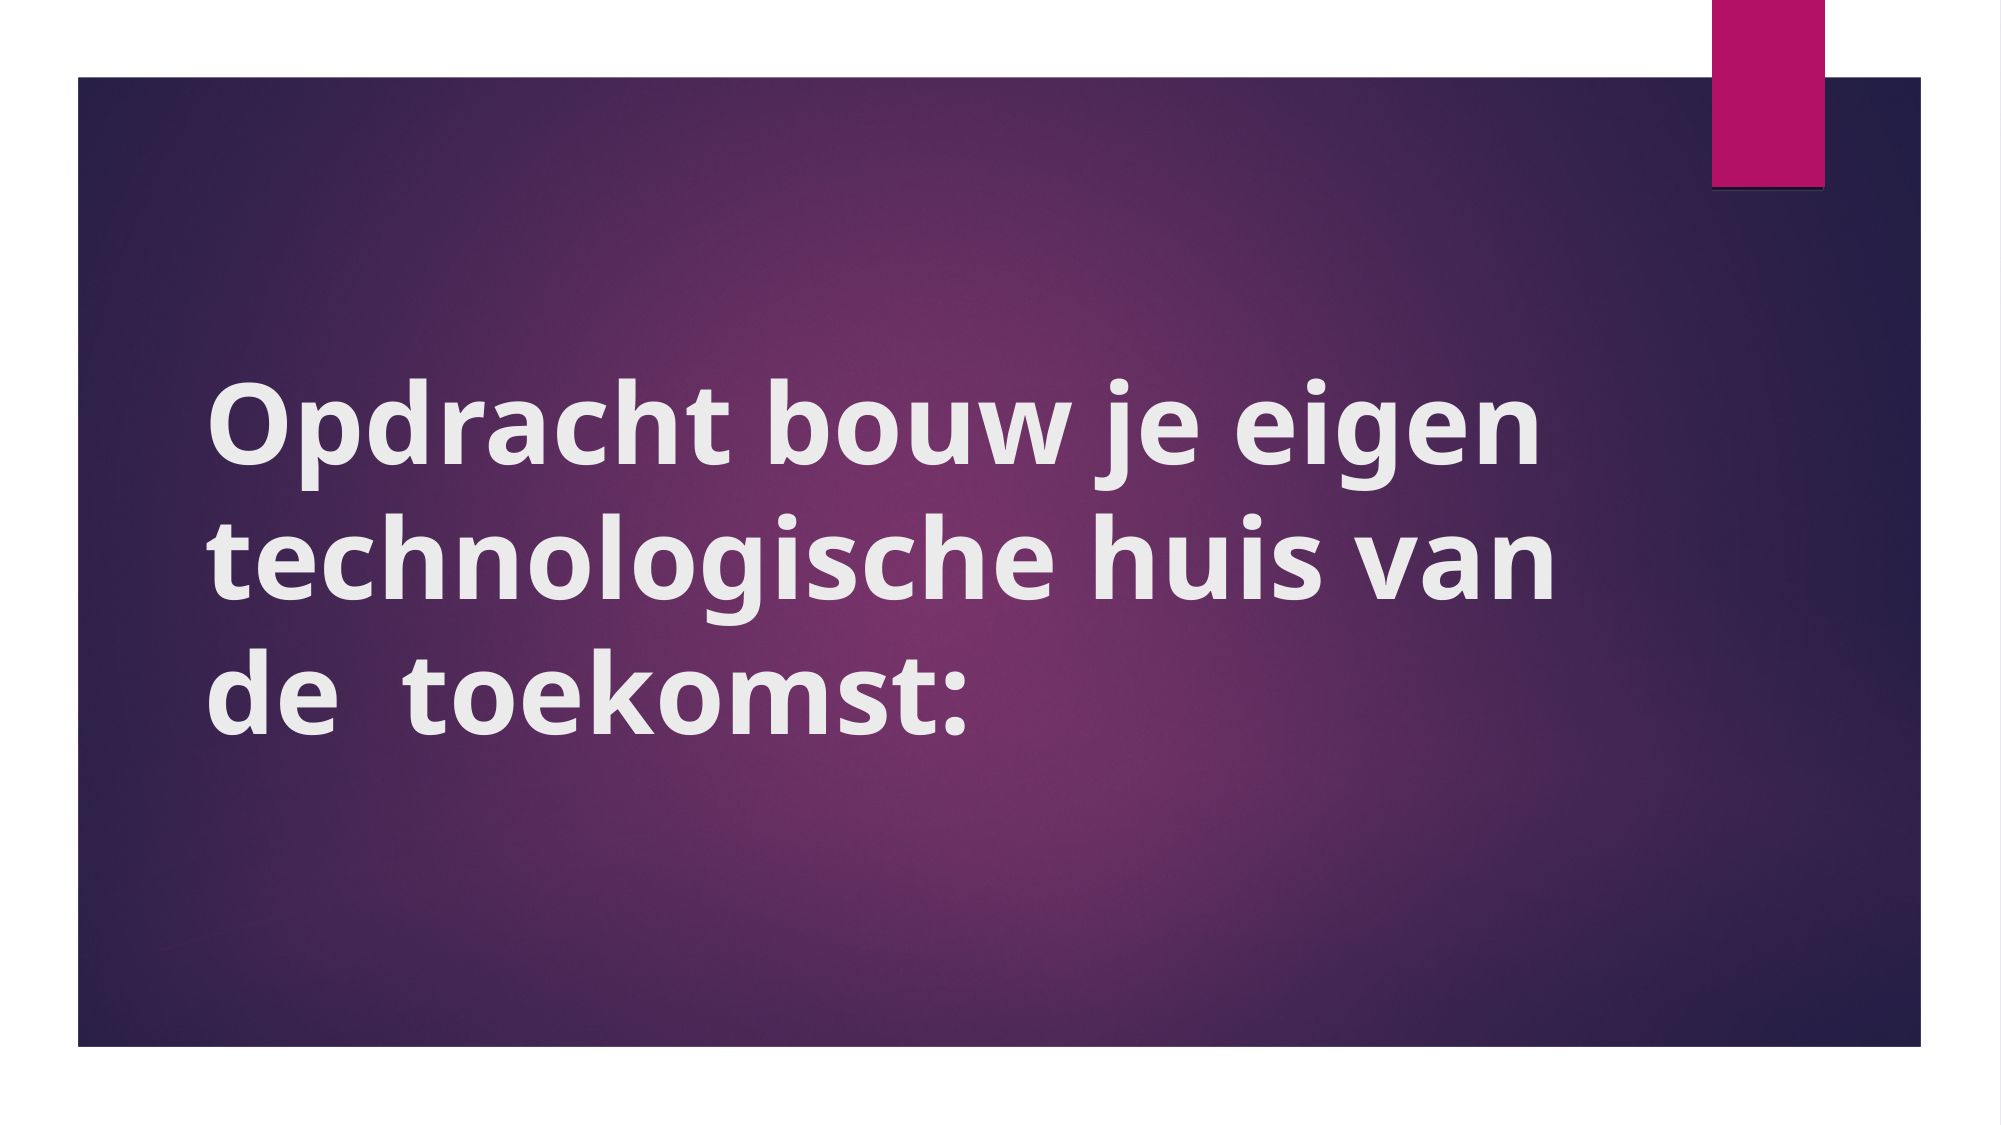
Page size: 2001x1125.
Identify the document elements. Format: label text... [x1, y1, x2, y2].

title Opdracht bouw je eigen technologische huis van de toekomst: [189, 344, 1638, 784]
